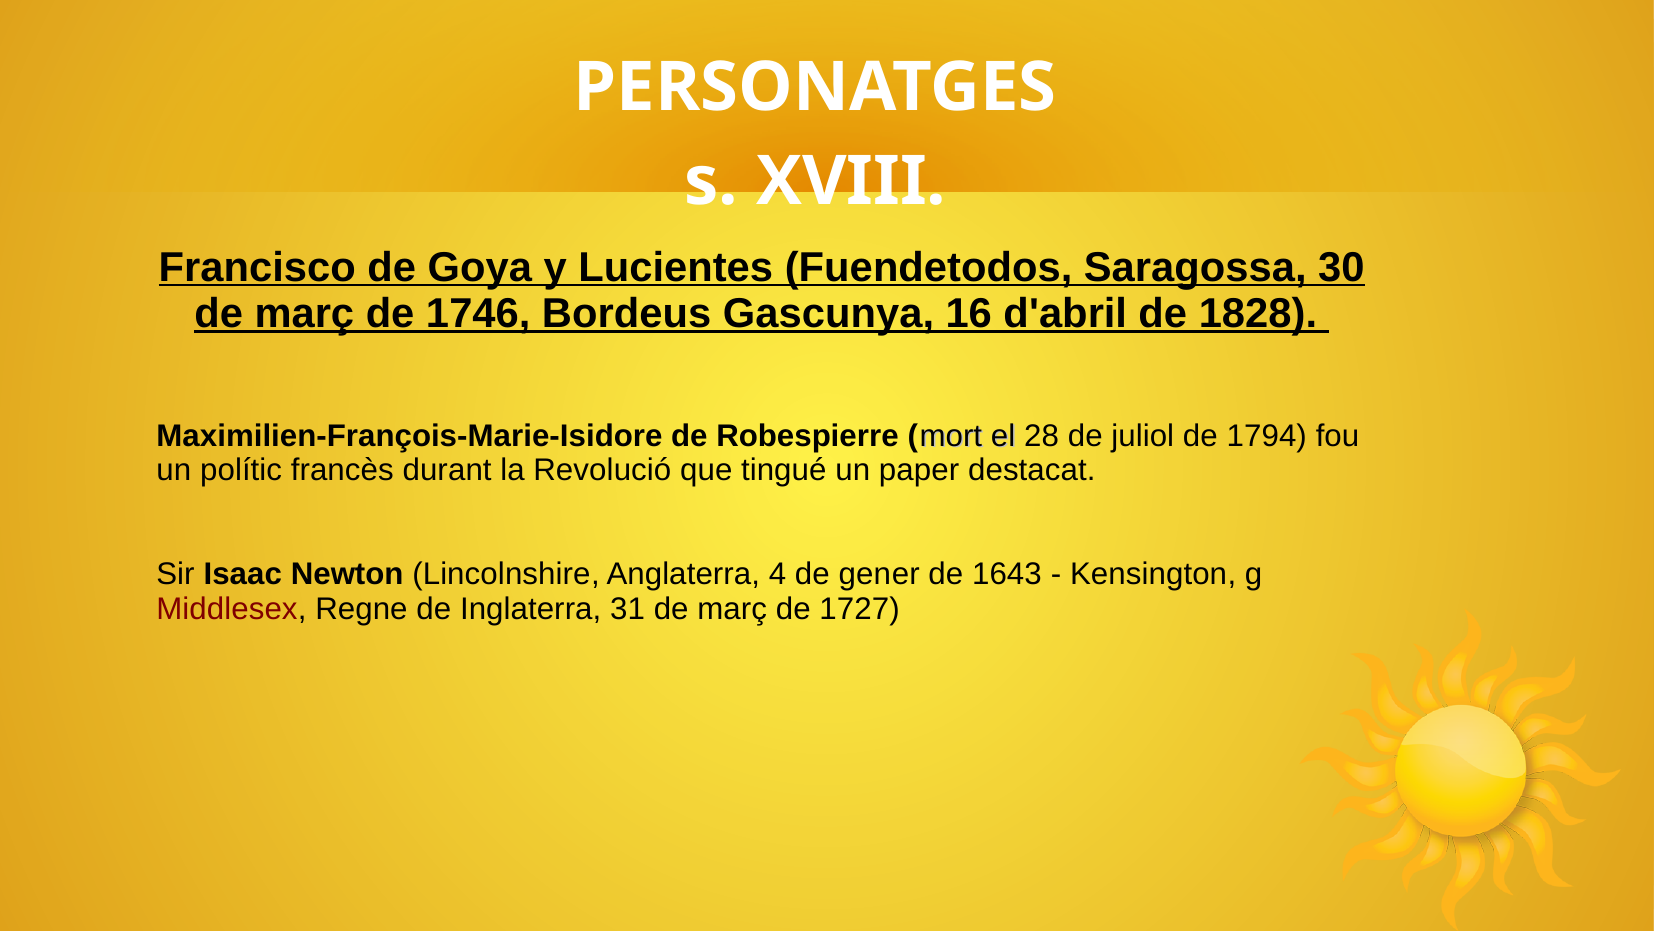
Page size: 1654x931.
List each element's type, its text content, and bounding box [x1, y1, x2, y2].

text_box Francisco de Goya y Lucientes (Fuendetodos, Saragossa, 30 de març de 1746, Bordeus Gascunya, 16 d'abril de 1828). Maximilien-François-Marie-Isidore de Robespierre (mort el 28 de juliol de 1794) fou un polític francès durant la Revolució que tingué un paper destacat. Sir Isaac Newton (Lincolnshire, Anglaterra, 4 de gener de 1643 - Kensington, gMiddlesex, Regne de Inglaterra, 31 de març de 1727) [141, 236, 1382, 781]
picture [1299, 608, 1621, 931]
title PERSONATGES s. XVIII. [12, 37, 1619, 225]
